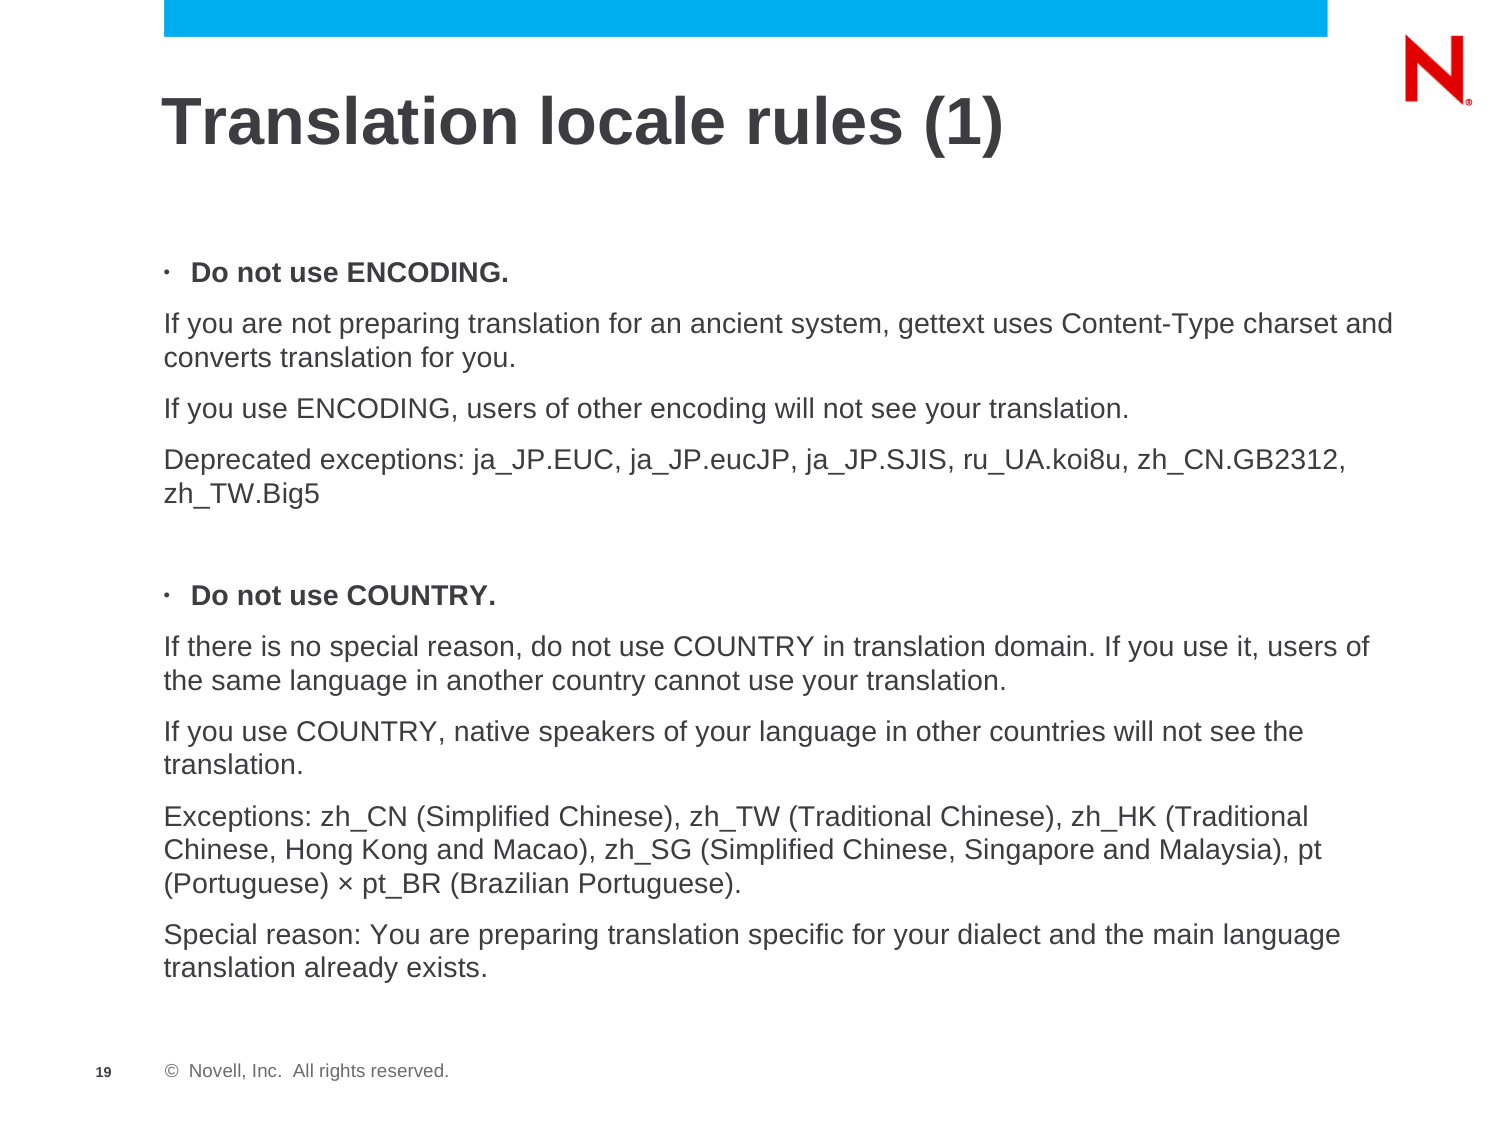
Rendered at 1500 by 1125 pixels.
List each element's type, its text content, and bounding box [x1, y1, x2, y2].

title Translation locale rules (1) [161, 41, 1383, 205]
picture [1403, 32, 1473, 107]
list Do not use ENCODING. If you are not preparing translation for an ancient system, gettext uses Content-Type charset and converts translation for you. If you use ENCODING, users of other encoding will not see your translation. Deprecated exceptions: ja_JP.EUC, ja_JP.eucJP, ja_JP.SJIS, ru_UA.koi8u, zh_CN.GB2312, zh_TW.Big5 Do not use COUNTRY. If there is no special reason, do not use COUNTRY in translation domain. If you use it, users of the same language in another country cannot use your translation. If you use COUNTRY, native speakers of your language in other countries will not see the translation. Exceptions: zh_CN (Simplified Chinese), zh_TW (Traditional Chinese), zh_HK (Traditional Chinese, Hong Kong and Macao), zh_SG (Simplified Chinese, Singapore and Malaysia), pt (Portuguese) × pt_BR (Brazilian Portuguese). Special reason: You are preparing translation specific for your dialect and the main language translation already exists. [163, 254, 1404, 986]
